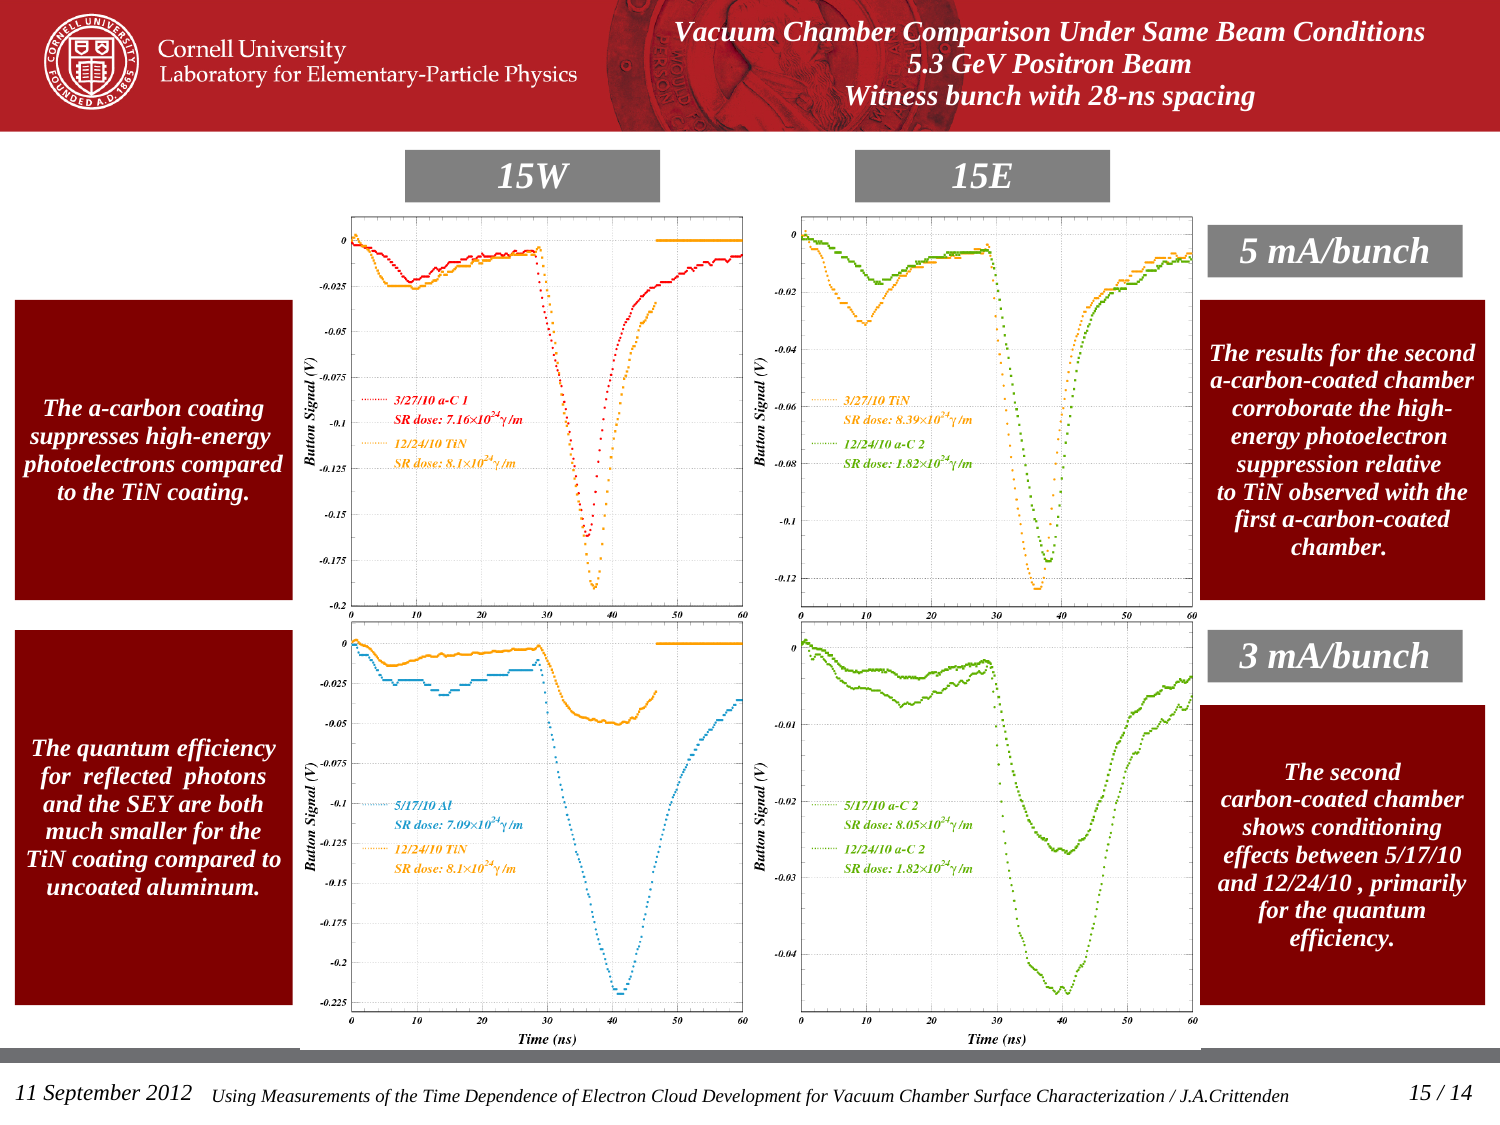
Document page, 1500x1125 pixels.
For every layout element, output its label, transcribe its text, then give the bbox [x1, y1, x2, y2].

picture [0, 0, 1500, 132]
text_box 5 mA/bunch [1207, 224, 1463, 278]
text_box 3 mA/bunch [1207, 629, 1463, 683]
text_box The a-carbon coating suppresses high-energy photoelectrons compared to the TiN coating. [14, 299, 293, 601]
text_box 15W [405, 149, 661, 203]
text_box The second carbon-coated chamber shows conditioning effects between 5/17/10 and 12/24/10 , primarily for the quantum efficiency. [1200, 705, 1486, 1006]
text_box Vacuum Chamber Comparison Under Same Beam Conditions 5.3 GeV Positron Beam Witness bunch with 28-ns spacing [637, 15, 1463, 136]
text_box The results for the second a-carbon-coated chamber corroborate the high-energy photoelectron suppression relative to TiN observed with the first a-carbon-coated chamber. [1200, 299, 1486, 601]
text_box The quantum efficiency for reflected photons and the SEY are both much smaller for the TiN coating compared to uncoated aluminum. [14, 630, 293, 1006]
picture [300, 215, 1201, 1051]
text_box 15E [855, 149, 1111, 203]
